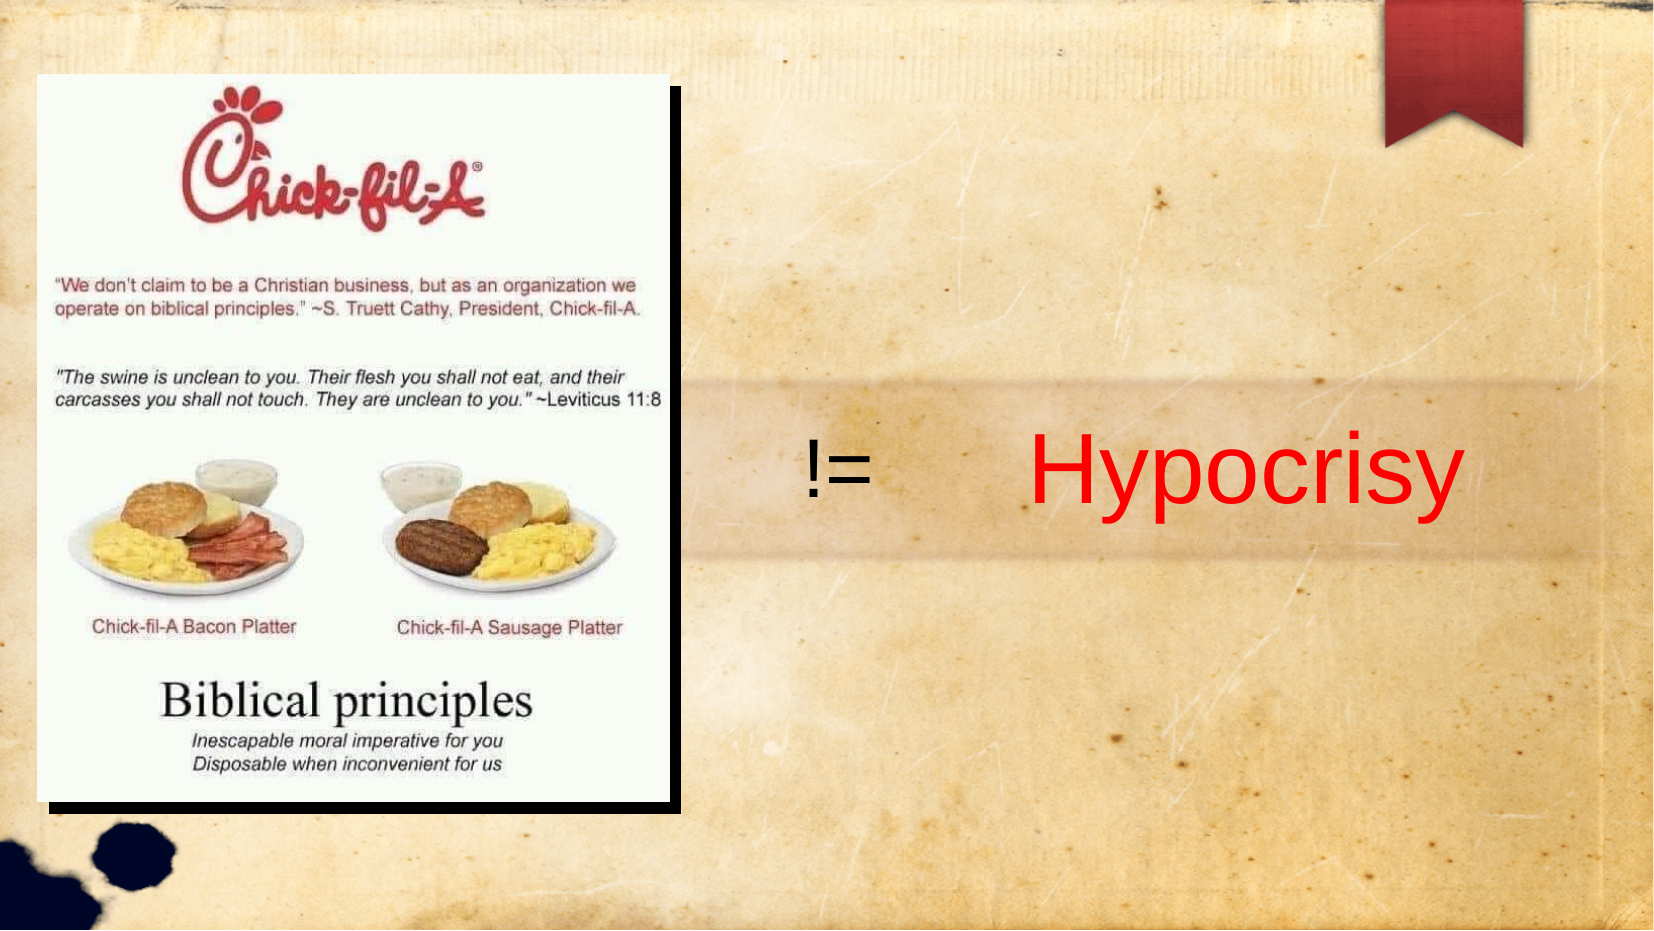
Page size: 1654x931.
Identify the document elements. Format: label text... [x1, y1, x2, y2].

text_box Hypocrisy [1012, 337, 1613, 601]
text_box != [787, 375, 901, 563]
picture [0, 0, 1654, 930]
